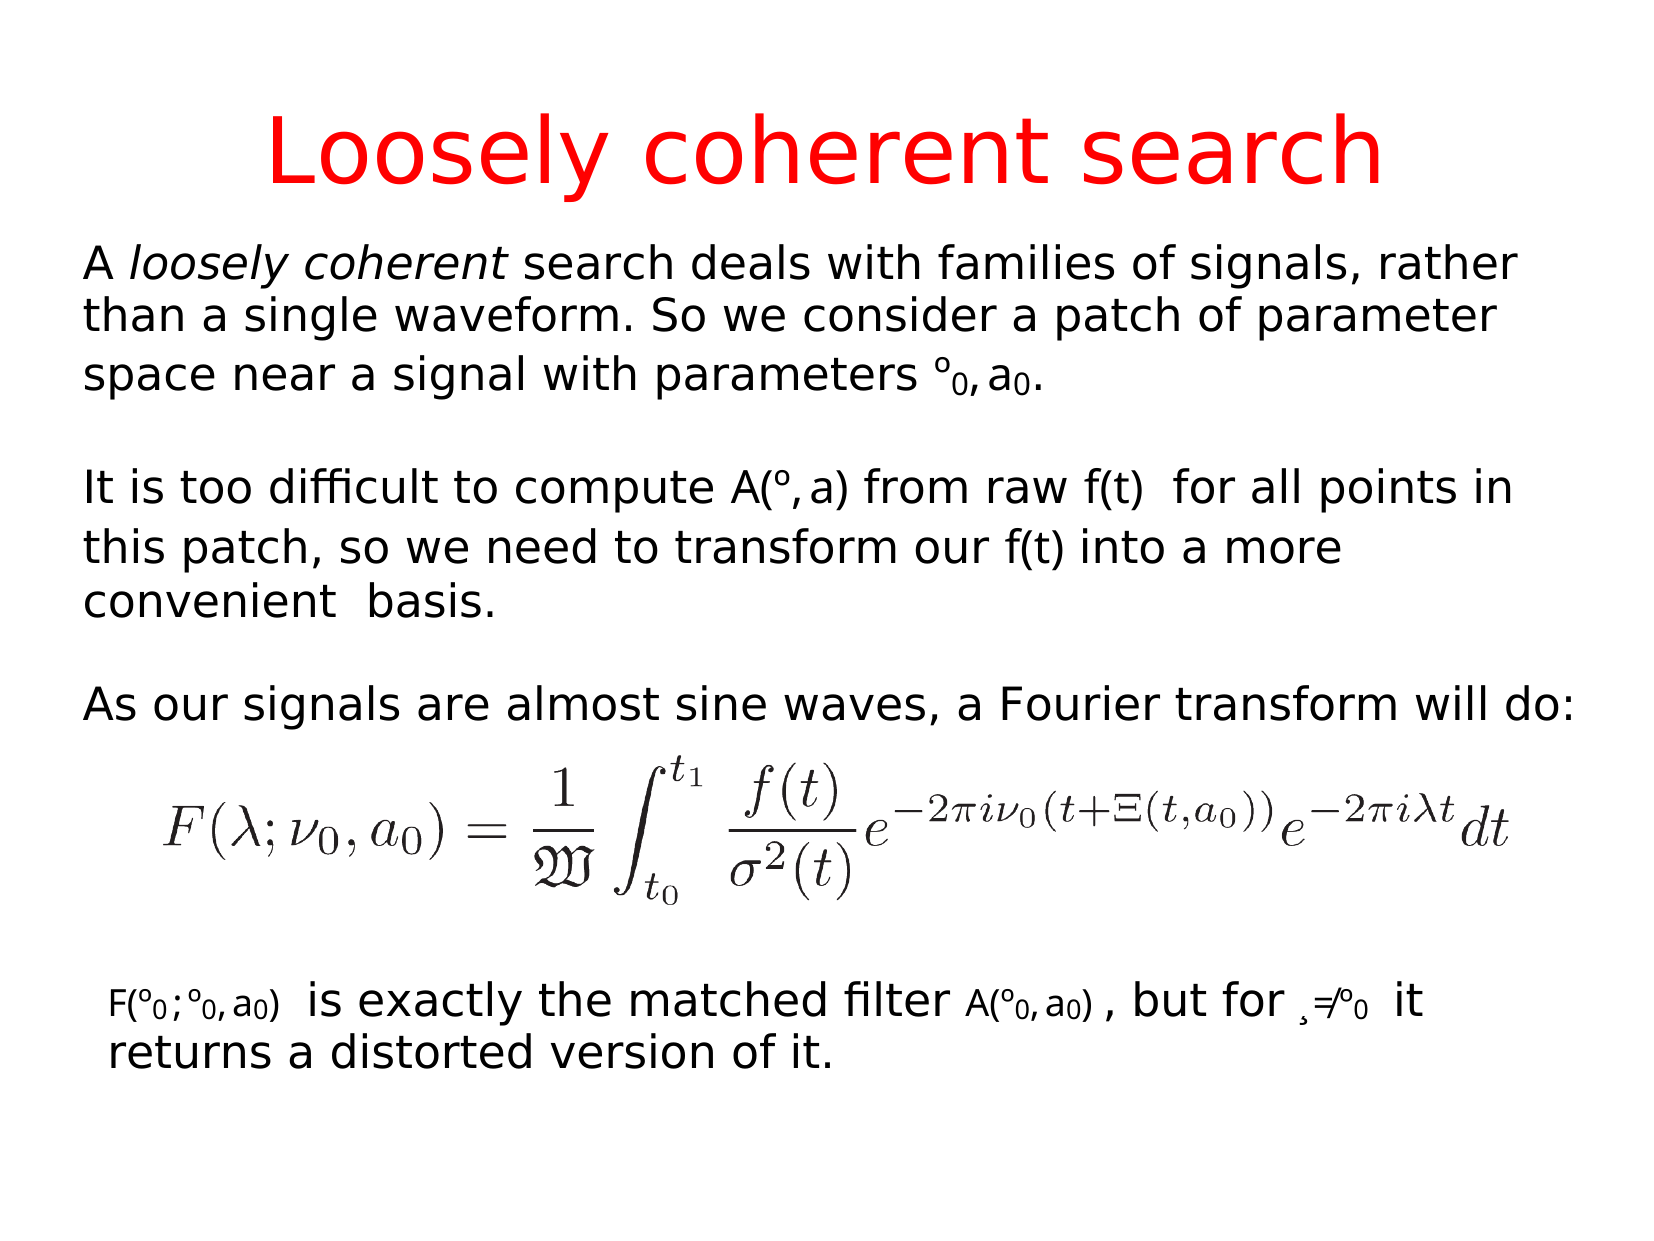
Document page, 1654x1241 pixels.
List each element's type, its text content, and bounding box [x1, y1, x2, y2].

text_box A loosely coherent search deals with families of signals, rather than a single waveform. So we consider a patch of parameter space near a signal with parameters º0, a0. It is too difficult to compute A(º, a) from raw f(t) for all points in this patch, so we need to transform our f(t) into a more convenient basis. As our signals are almost sine waves, a Fourier transform will do: [68, 231, 1594, 716]
title Loosely coherent search [82, 49, 1571, 231]
text_box F(º0 ; º0, a0) is exactly the matched filter A(º0, a0) , but for ¸ ≠ º0 it returns a distorted version of it. [92, 967, 1607, 1088]
picture [156, 748, 1527, 912]
